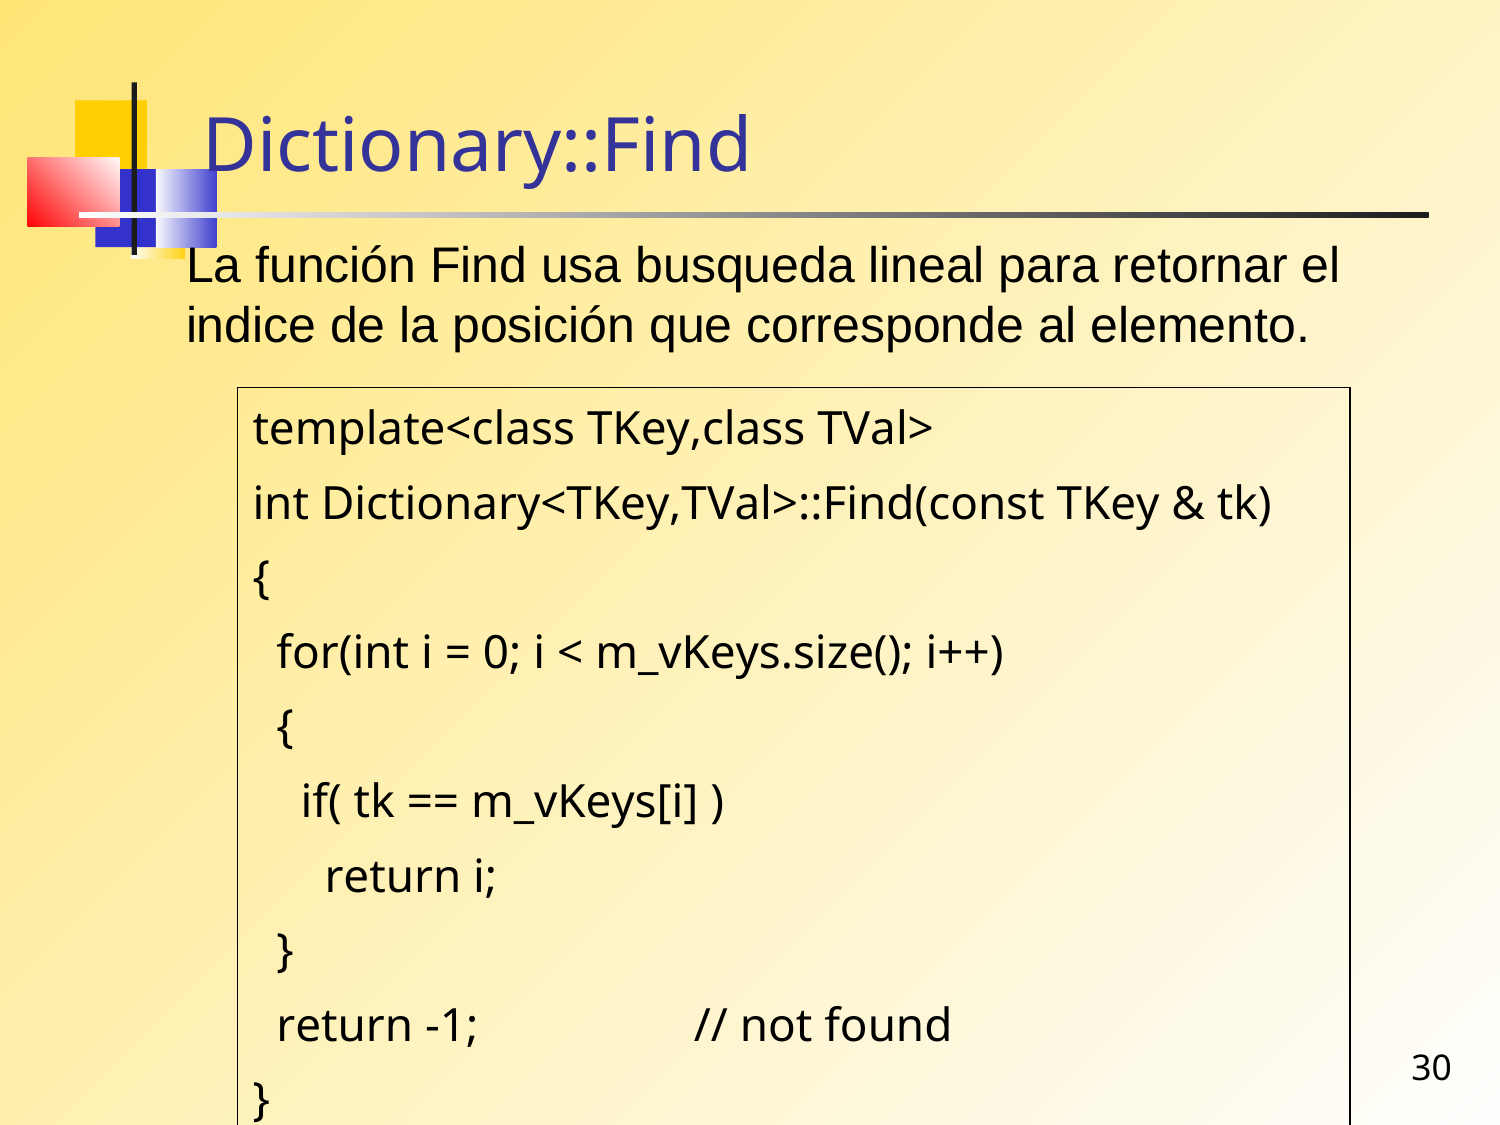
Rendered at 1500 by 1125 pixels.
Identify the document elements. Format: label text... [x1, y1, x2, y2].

list template<class TKey,class TVal> int Dictionary<TKey,TVal>::Find(const TKey & tk)‏ { for(int i = 0; i < m_vKeys.size(); i++)‏ { if( tk == m_vKeys[i] )‏ return i; } return -1; // not found } [237, 387, 1351, 1075]
title Dictionary::Find [187, 37, 1466, 201]
text_box La función Find usa busqueda lineal para retornar el indice de la posición que corresponde al elemento. [162, 224, 1401, 361]
